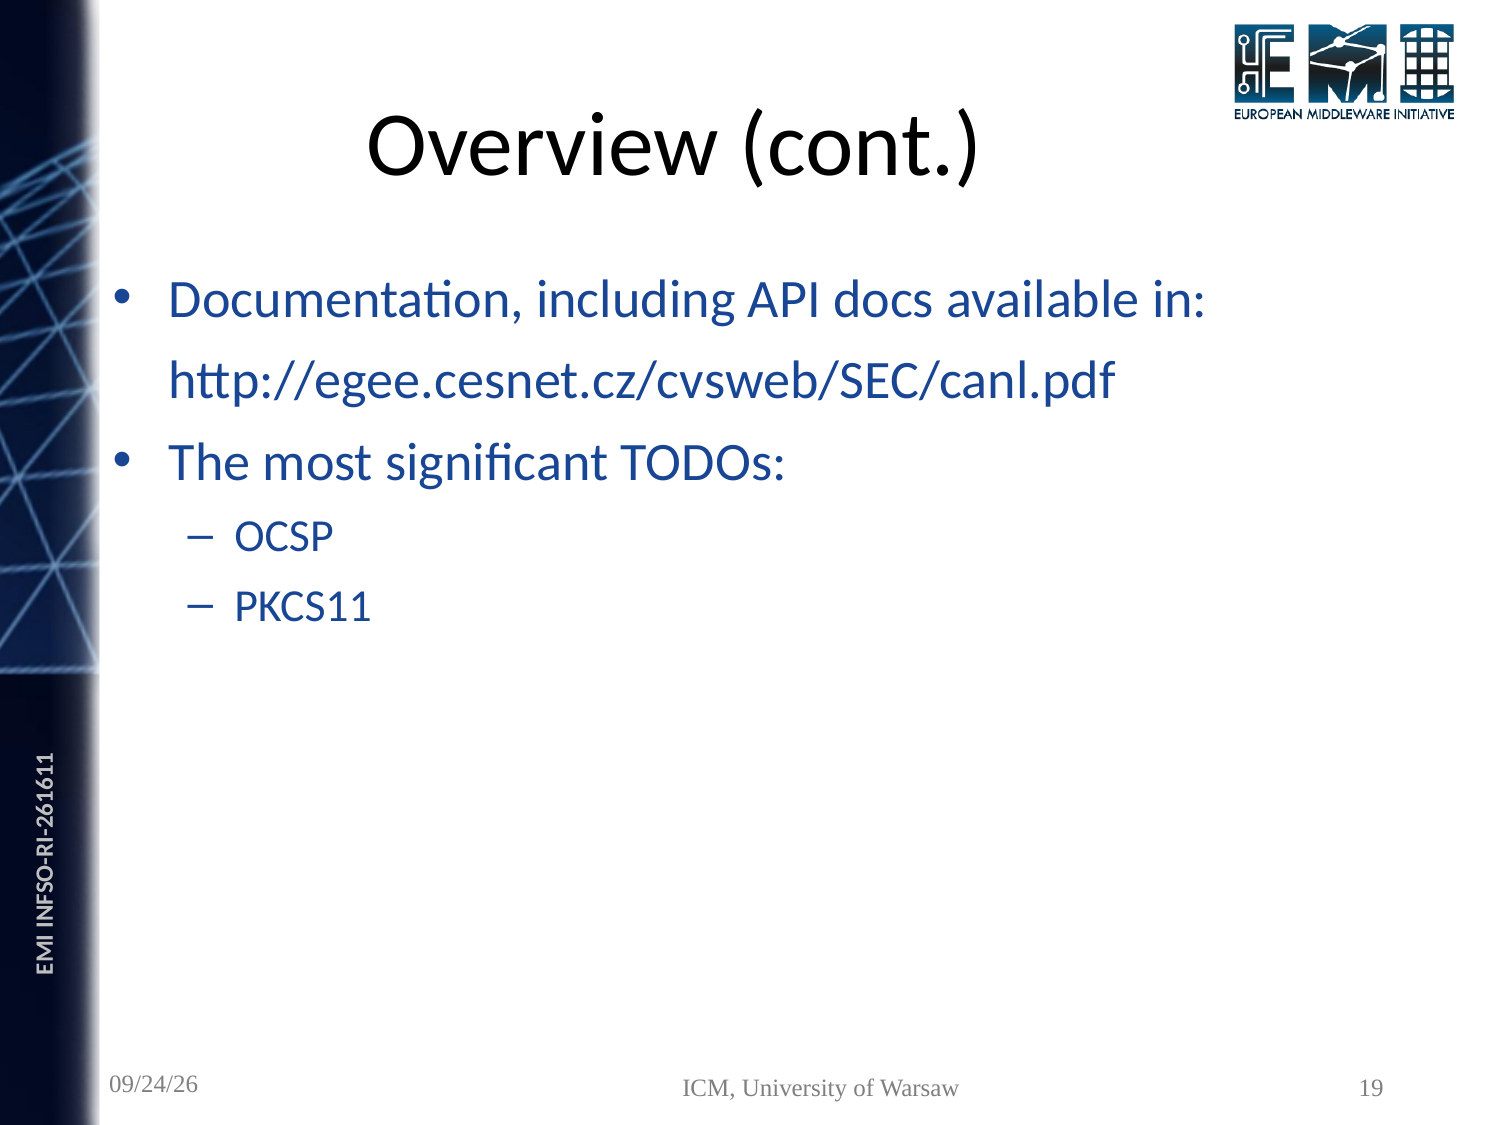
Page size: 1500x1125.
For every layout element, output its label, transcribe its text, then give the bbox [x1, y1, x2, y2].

picture [1185, 8, 1500, 140]
list Documentation, including API docs available in: http://egee.cesnet.cz/cvsweb/SEC/canl.pdf The most significant TODOs: OCSP PKCS11 [112, 263, 1425, 1006]
picture [0, 0, 111, 1125]
title Overview (cont.) [112, 44, 1238, 233]
